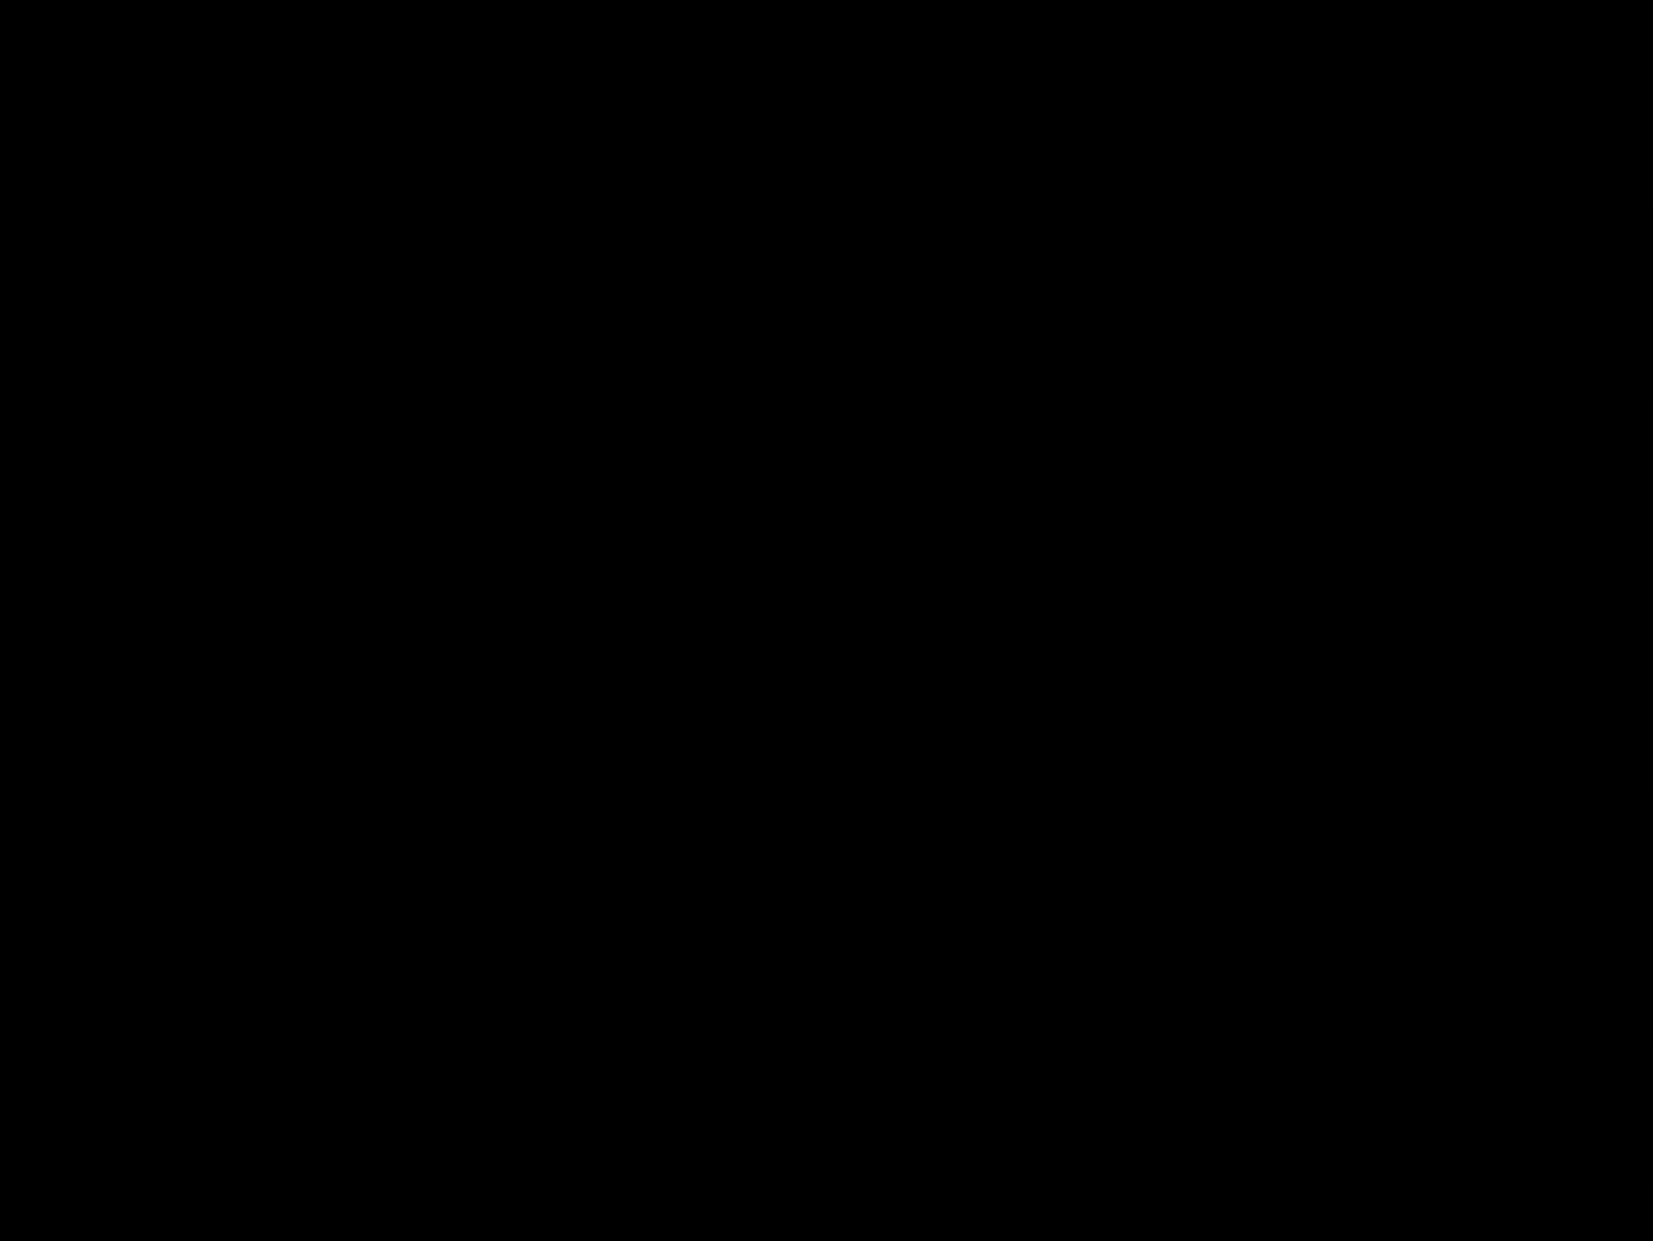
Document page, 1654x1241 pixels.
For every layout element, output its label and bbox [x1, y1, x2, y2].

text_box [0, 0, 1653, 1241]
